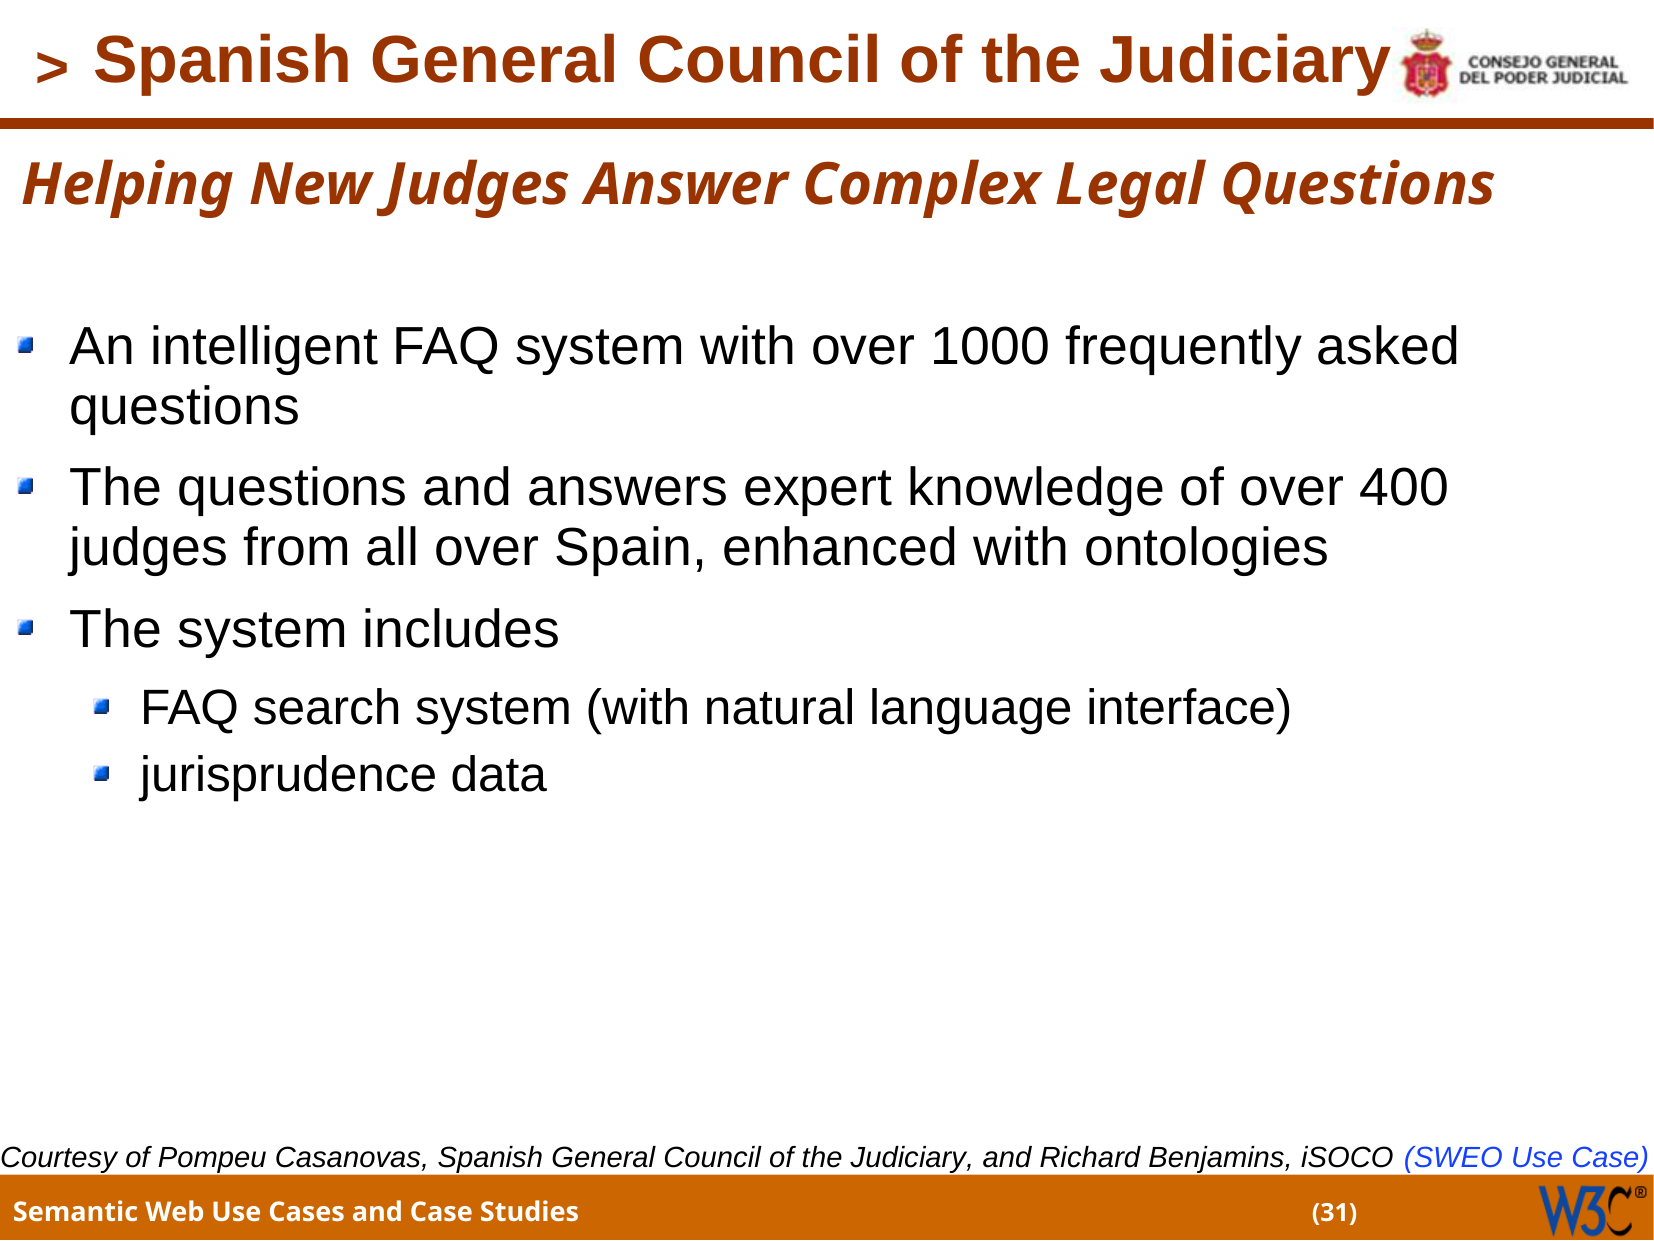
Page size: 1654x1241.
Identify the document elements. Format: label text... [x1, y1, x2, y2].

text_box Helping New Judges Answer Complex Legal Questions [21, 143, 1563, 217]
list An intelligent FAQ system with over 1000 frequently asked questions The questions and answers expert knowledge of over 400 judges from all over Spain, enhanced with ontologies The system includes FAQ search system (with natural language interface) jurisprudence data [0, 312, 1595, 805]
text_box Courtesy of Pompeu Casanovas, Spanish General Council of the Judiciary, and Richard Benjamins, iSOCO (SWEO Use Case) [0, 1139, 1651, 1173]
picture [1535, 1183, 1651, 1240]
picture [1392, 27, 1634, 105]
title Spanish General Council of the Judiciary [93, 0, 1493, 119]
